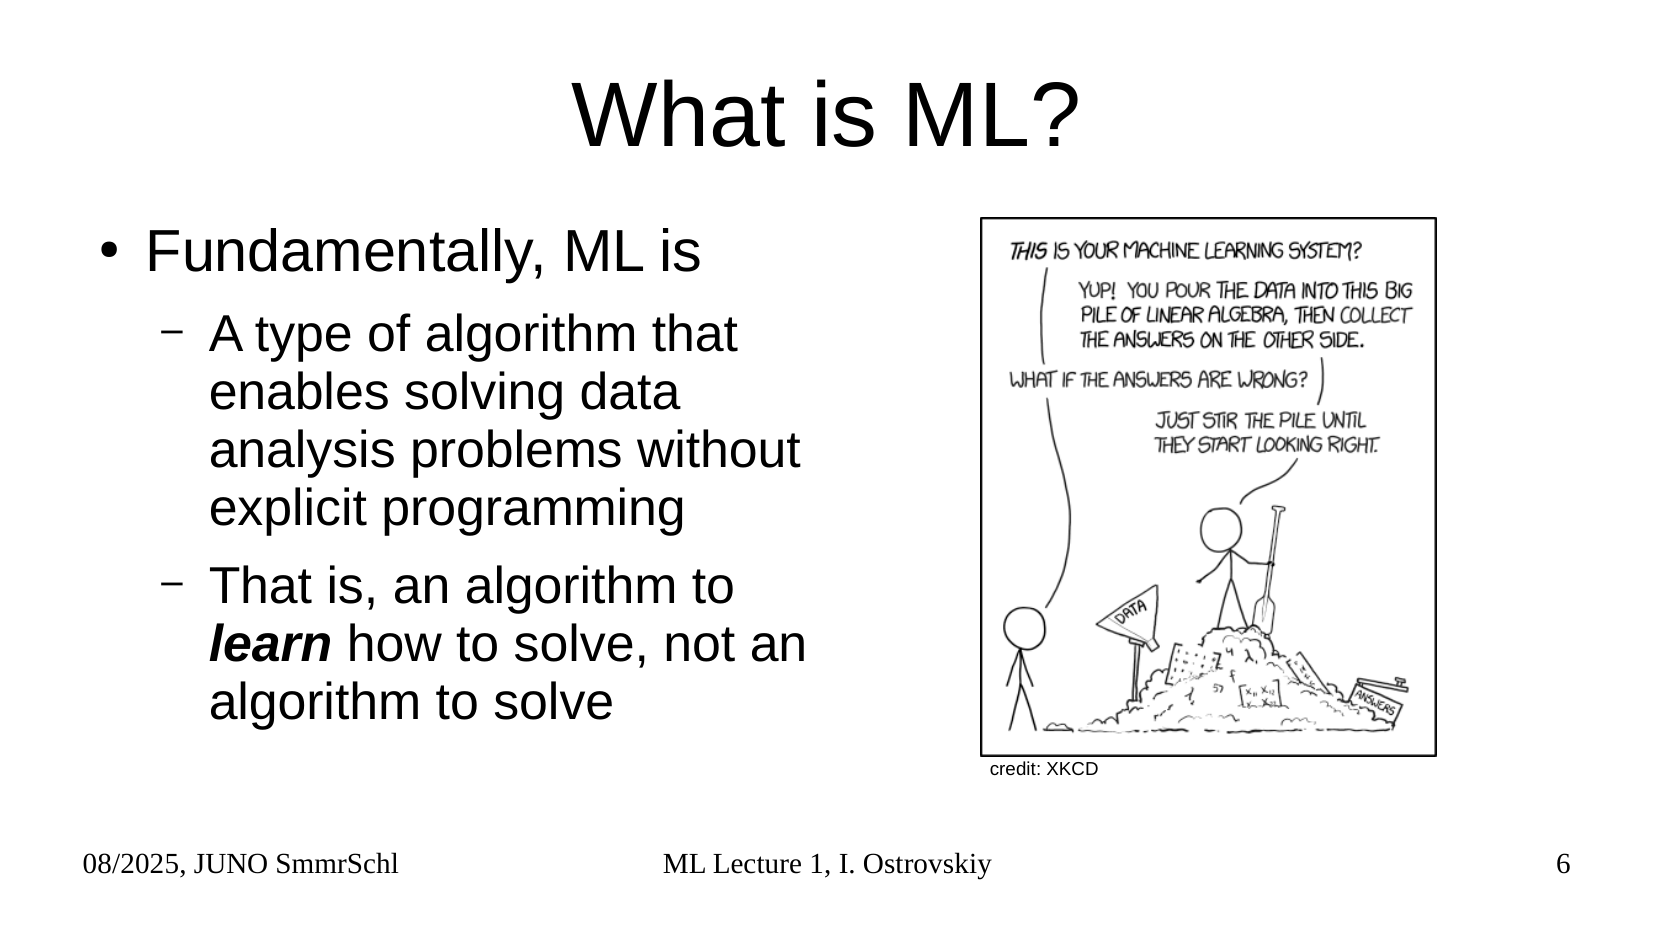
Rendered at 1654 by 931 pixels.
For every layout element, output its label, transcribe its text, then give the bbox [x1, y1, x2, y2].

text_box credit: XKCD [975, 751, 1113, 788]
title What is ML? [82, 37, 1571, 193]
picture [980, 217, 1437, 758]
list Fundamentally, ML is A type of algorithm that enables solving data analysis problems without explicit programming That is, an algorithm to learn how to solve, not an algorithm to solve [82, 217, 809, 758]
